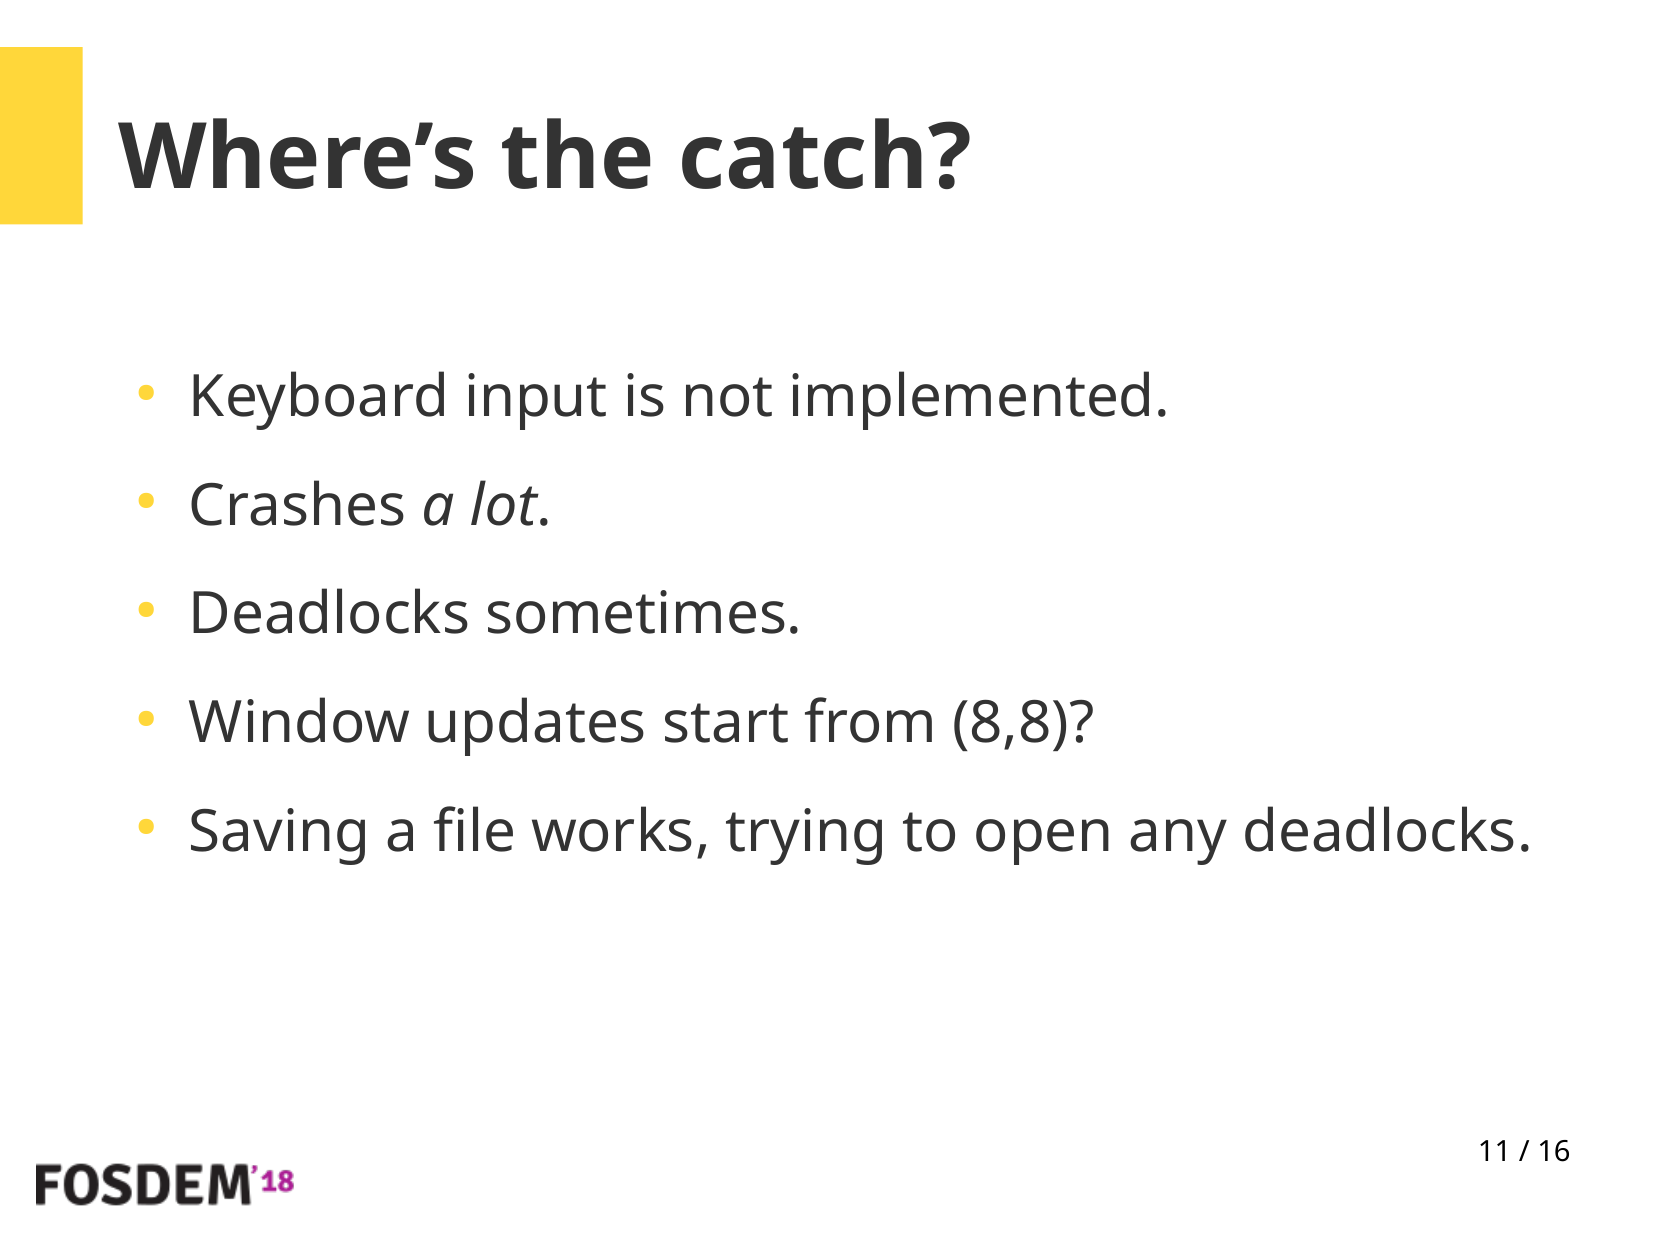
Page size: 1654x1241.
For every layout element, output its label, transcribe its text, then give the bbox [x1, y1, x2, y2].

list Keyboard input is not implemented. Crashes a lot. Deadlocks sometimes. Window updates start from (8,8)? Saving a file works, trying to open any deadlocks. [118, 354, 1536, 1074]
picture [36, 1145, 308, 1223]
title Where’s the catch? [118, 49, 1571, 257]
